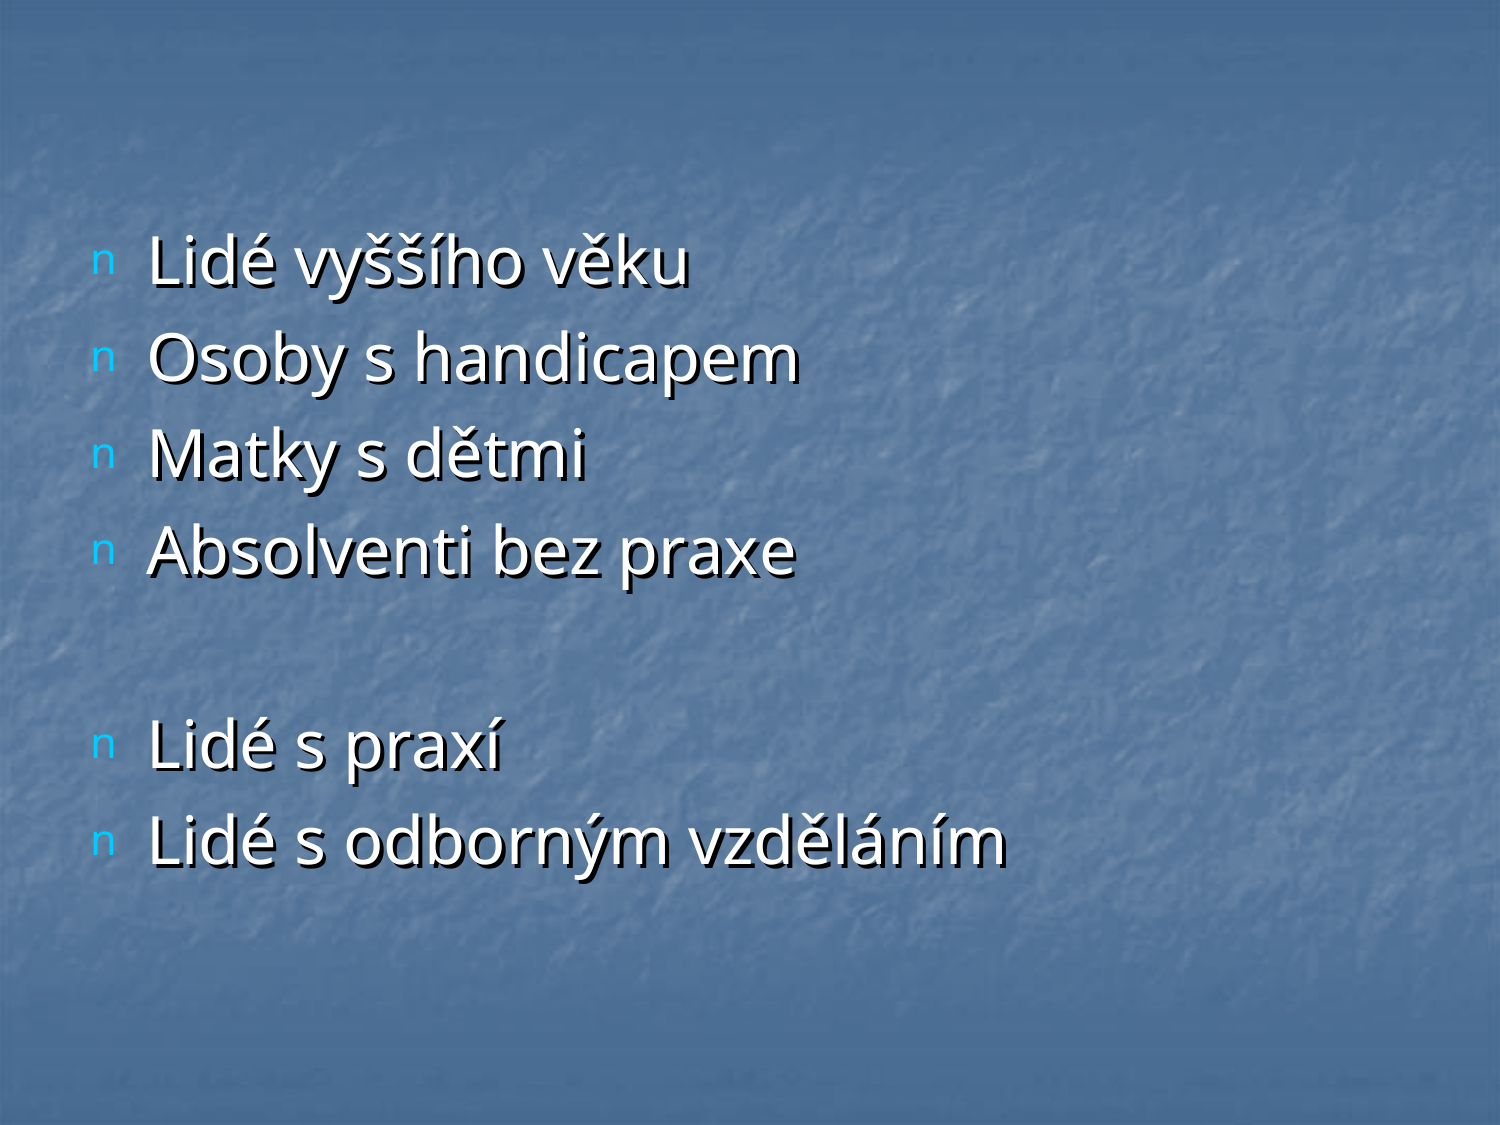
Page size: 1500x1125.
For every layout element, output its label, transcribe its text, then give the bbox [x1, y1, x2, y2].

list Lidé vyššího věku Osoby s handicapem Matky s dětmi Absolventi bez praxe Lidé s praxí Lidé s odborným vzděláním [75, 113, 1426, 1001]
